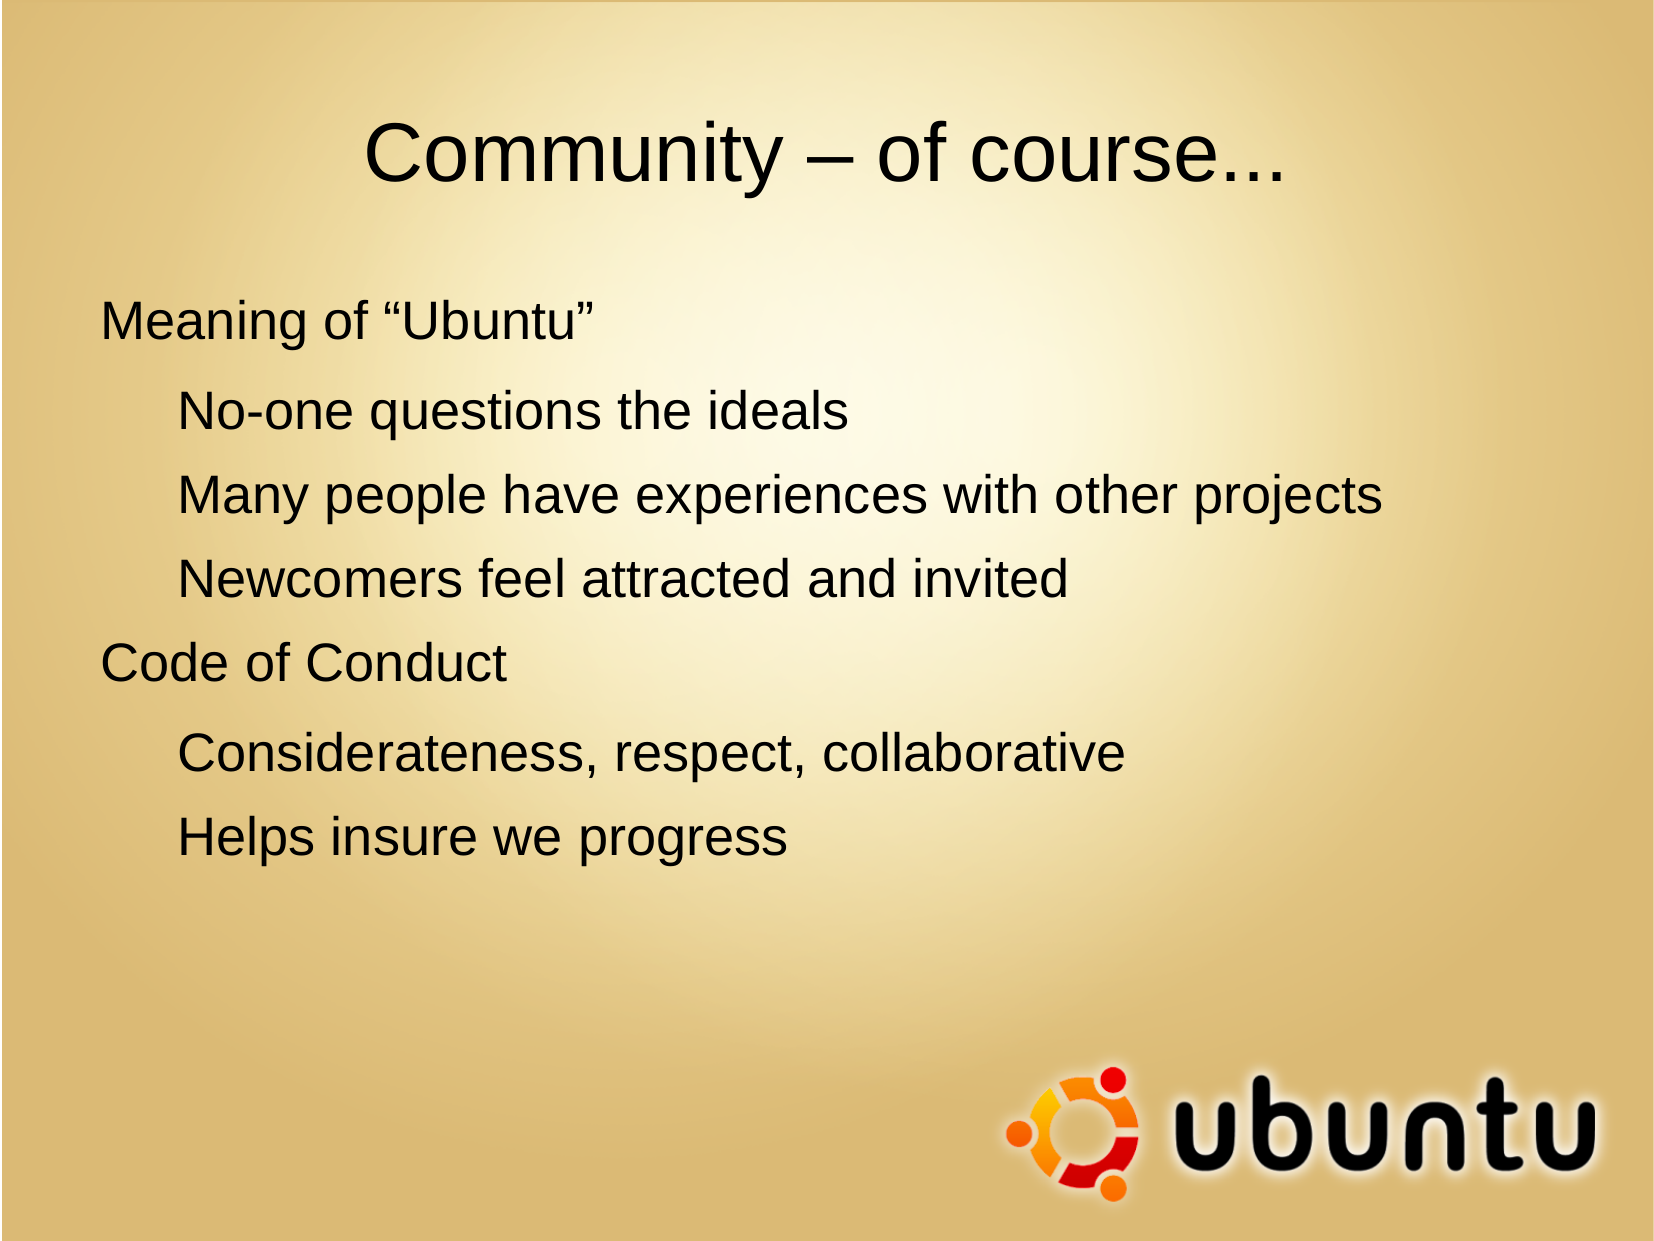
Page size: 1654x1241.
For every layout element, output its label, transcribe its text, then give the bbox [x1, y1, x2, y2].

title Community – of course... [82, 49, 1571, 257]
list Meaning of “Ubuntu” No-one questions the ideals Many people have experiences with other projects Newcomers feel attracted and invited Code of Conduct Considerateness, respect, collaborative Helps insure we progress [82, 290, 1571, 1094]
picture [2, 0, 1654, 1241]
